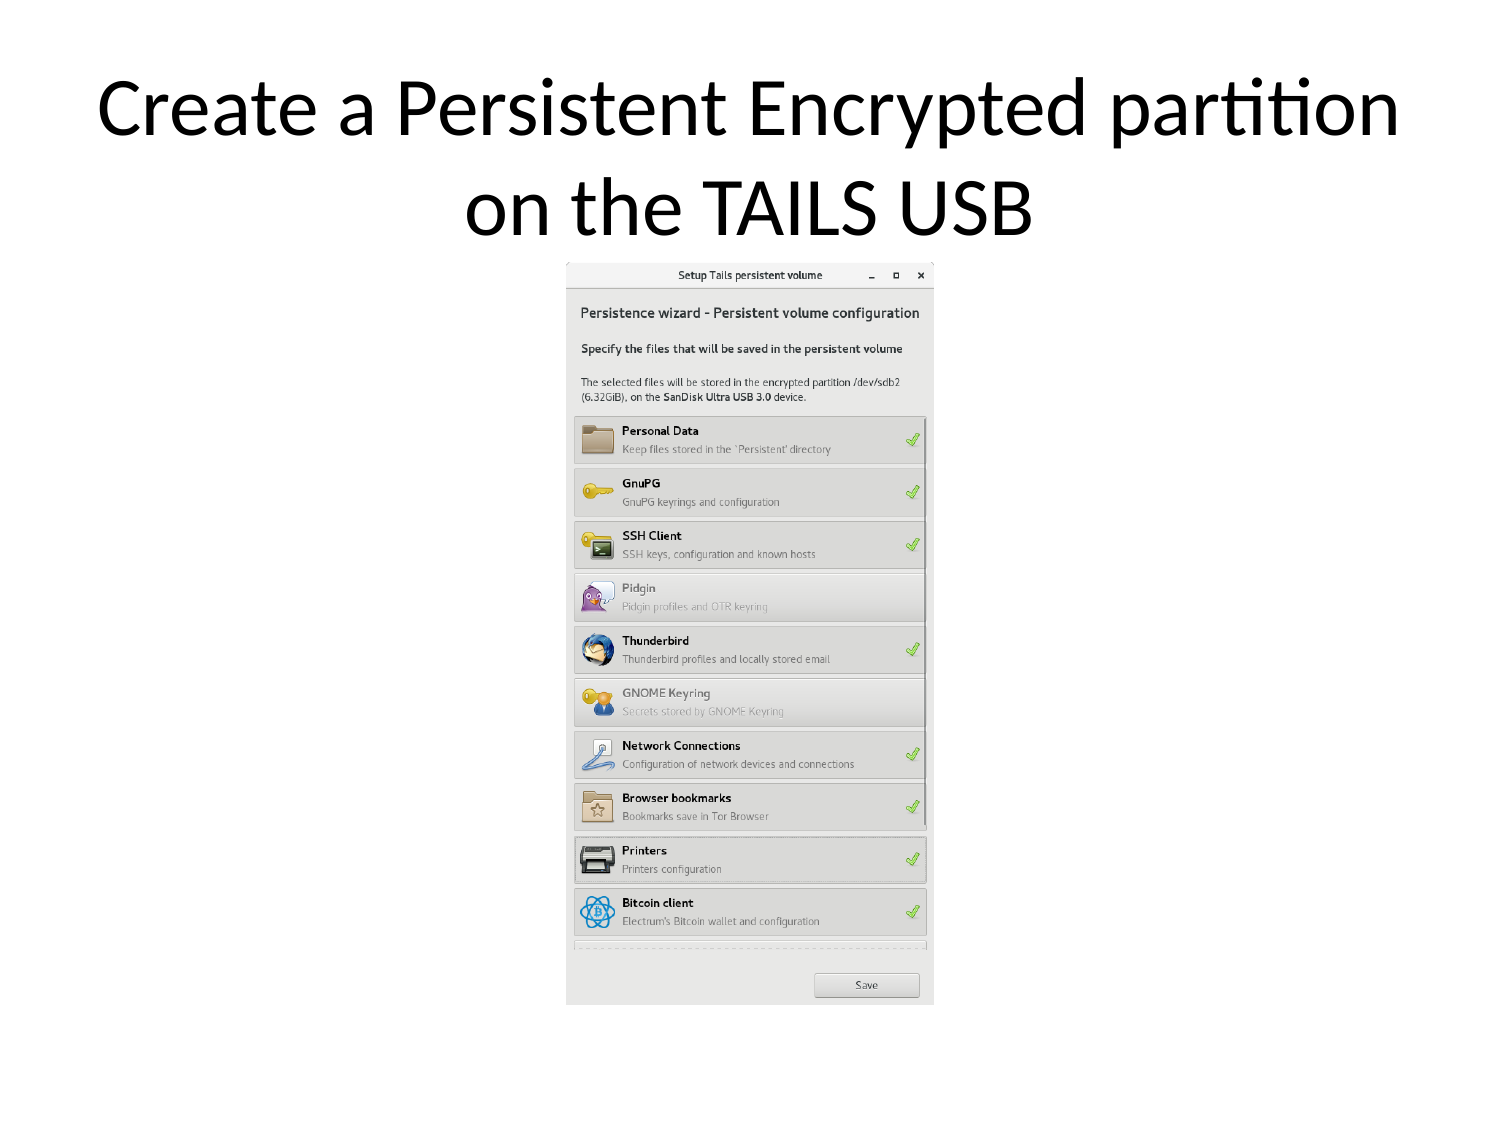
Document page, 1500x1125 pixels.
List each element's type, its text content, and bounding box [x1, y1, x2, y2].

picture [566, 262, 934, 1005]
title Create a Persistent Encrypted partition on the TAILS USB [75, 45, 1426, 233]
